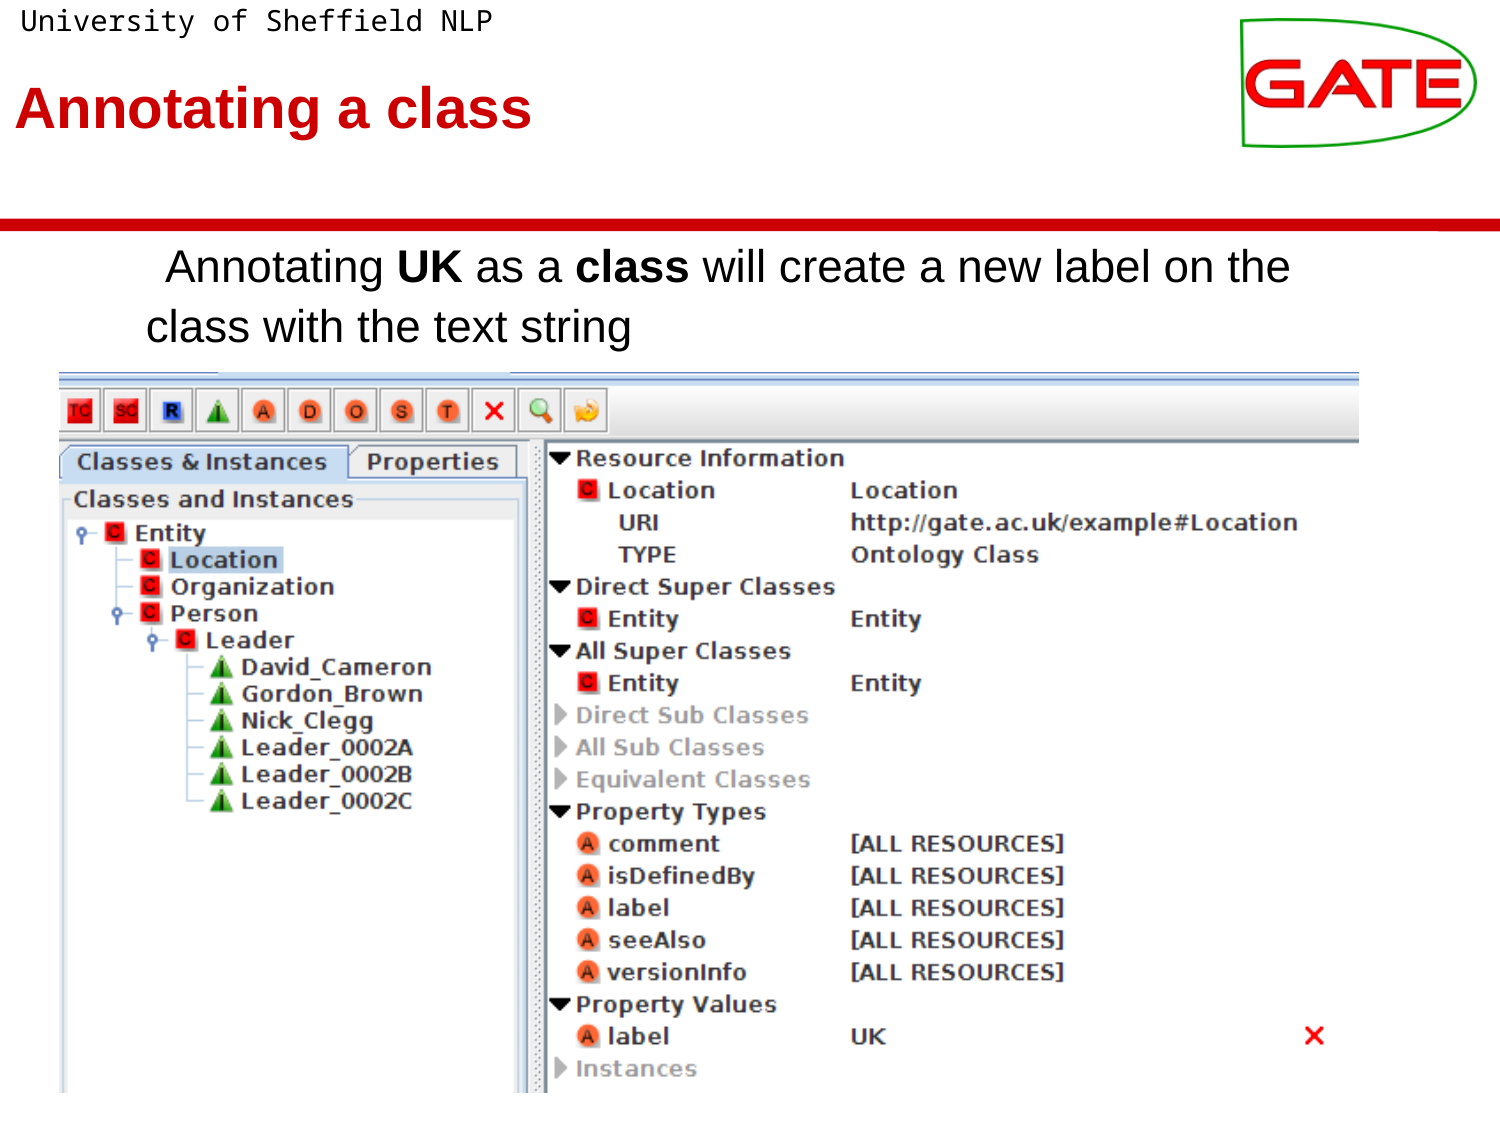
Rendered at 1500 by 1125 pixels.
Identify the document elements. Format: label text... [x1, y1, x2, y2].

title Annotating a class [0, 11, 1239, 205]
list Annotating UK as a class will create a new label on the class with the text string [74, 224, 1415, 984]
picture [1240, 18, 1477, 148]
picture [59, 372, 1359, 1093]
